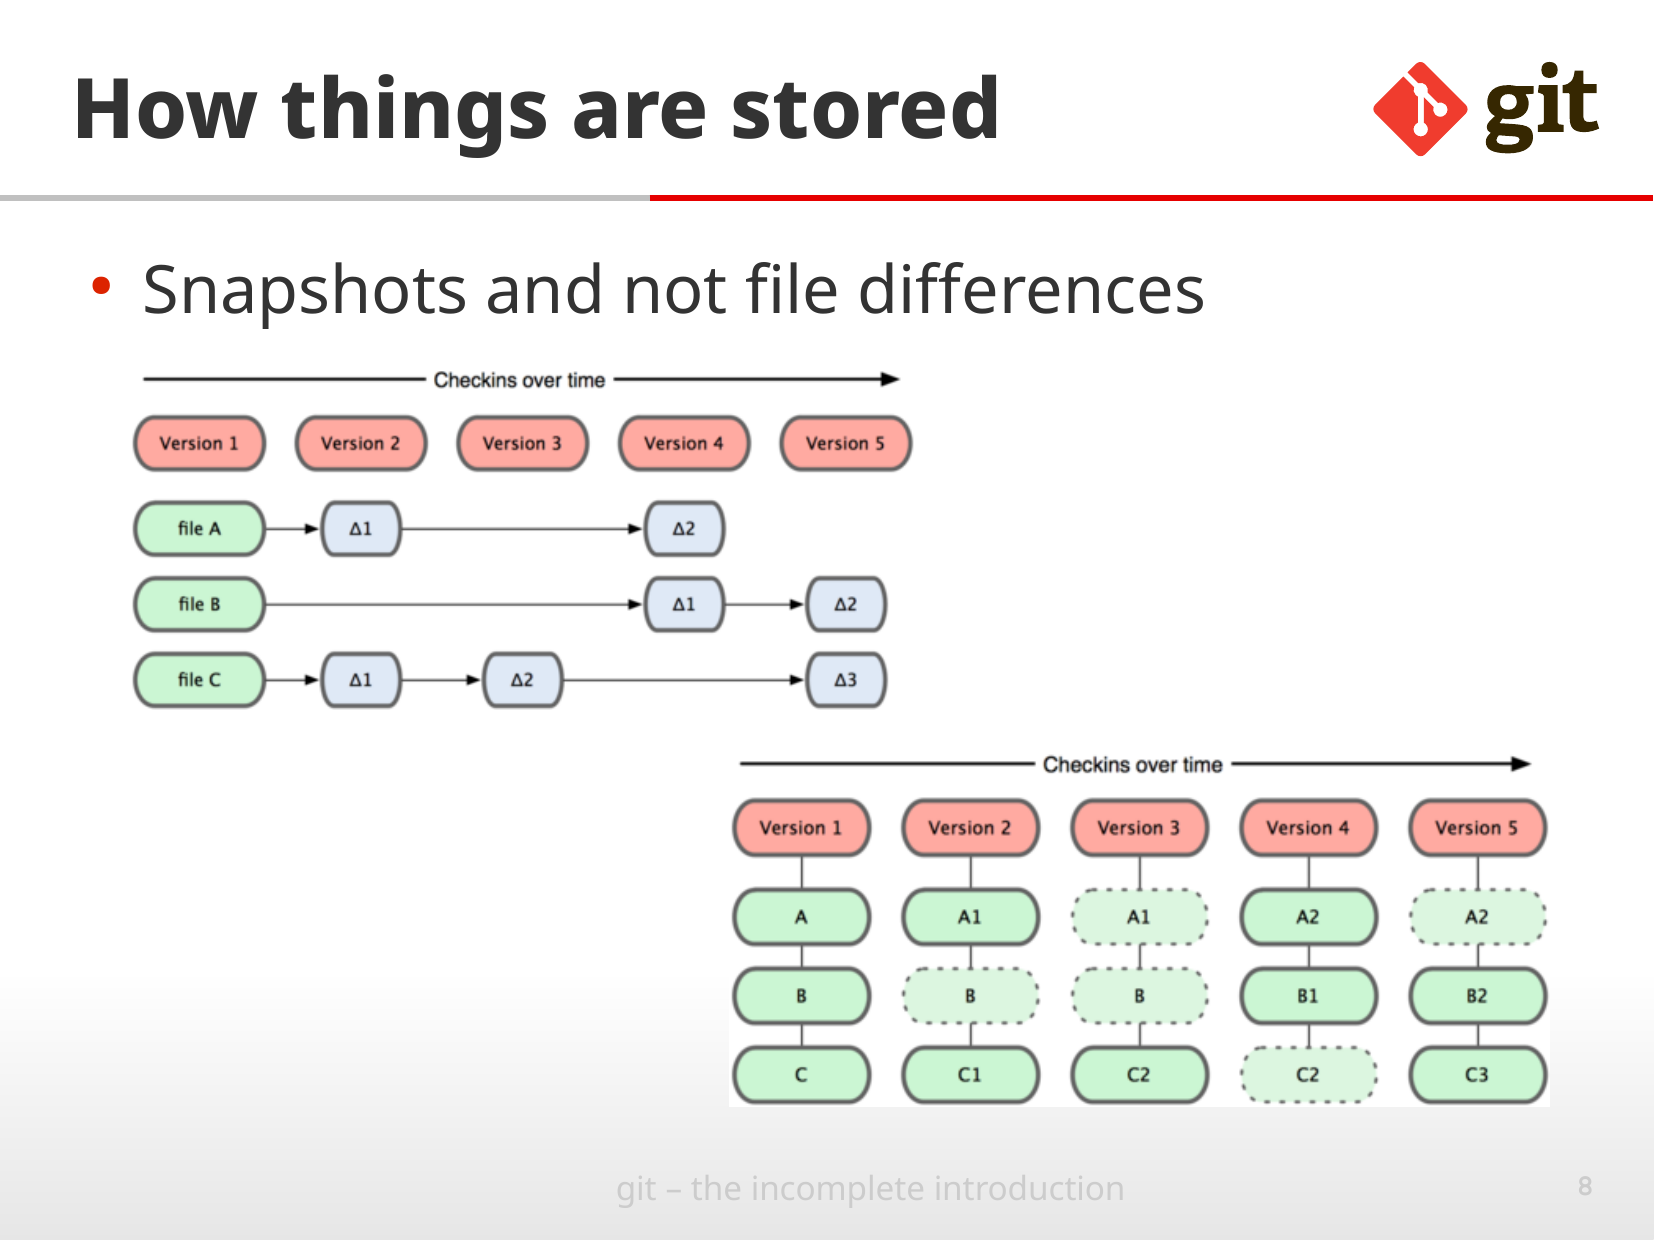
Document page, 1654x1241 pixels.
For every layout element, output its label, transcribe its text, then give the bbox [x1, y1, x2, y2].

list Snapshots and not file differences [56, 239, 1595, 1133]
text_box [579, 676, 1618, 1197]
picture [729, 742, 1550, 1107]
picture [130, 359, 915, 710]
title How things are stored [56, 36, 1546, 175]
